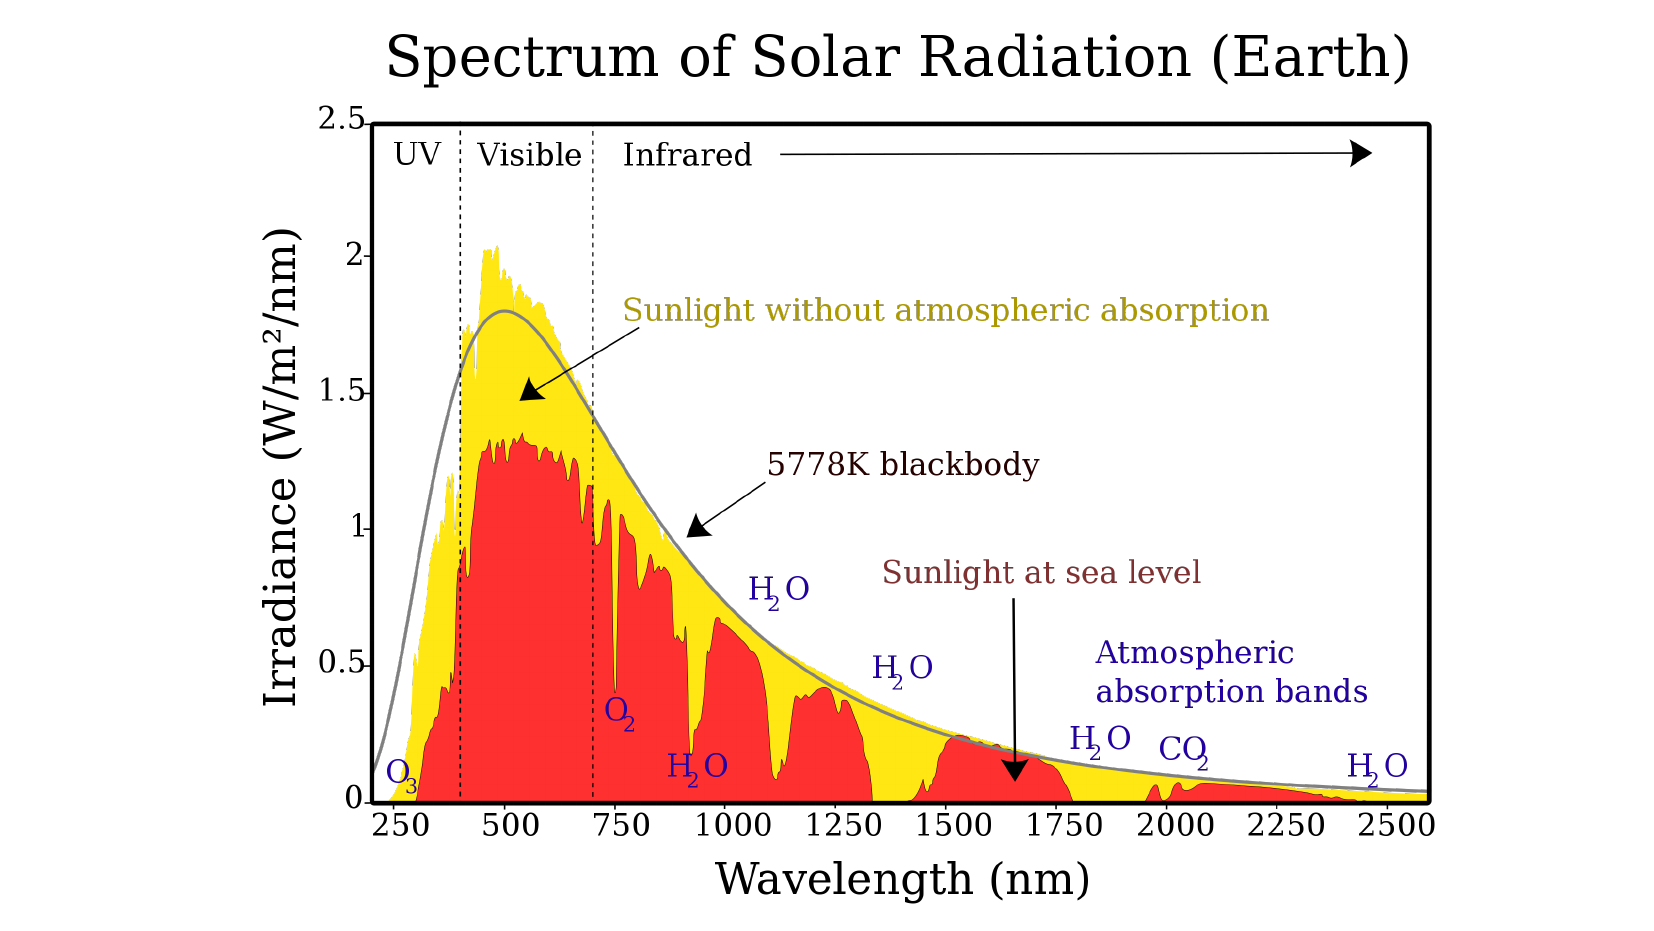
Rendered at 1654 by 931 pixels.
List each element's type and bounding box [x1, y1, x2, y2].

picture [211, 0, 1452, 929]
